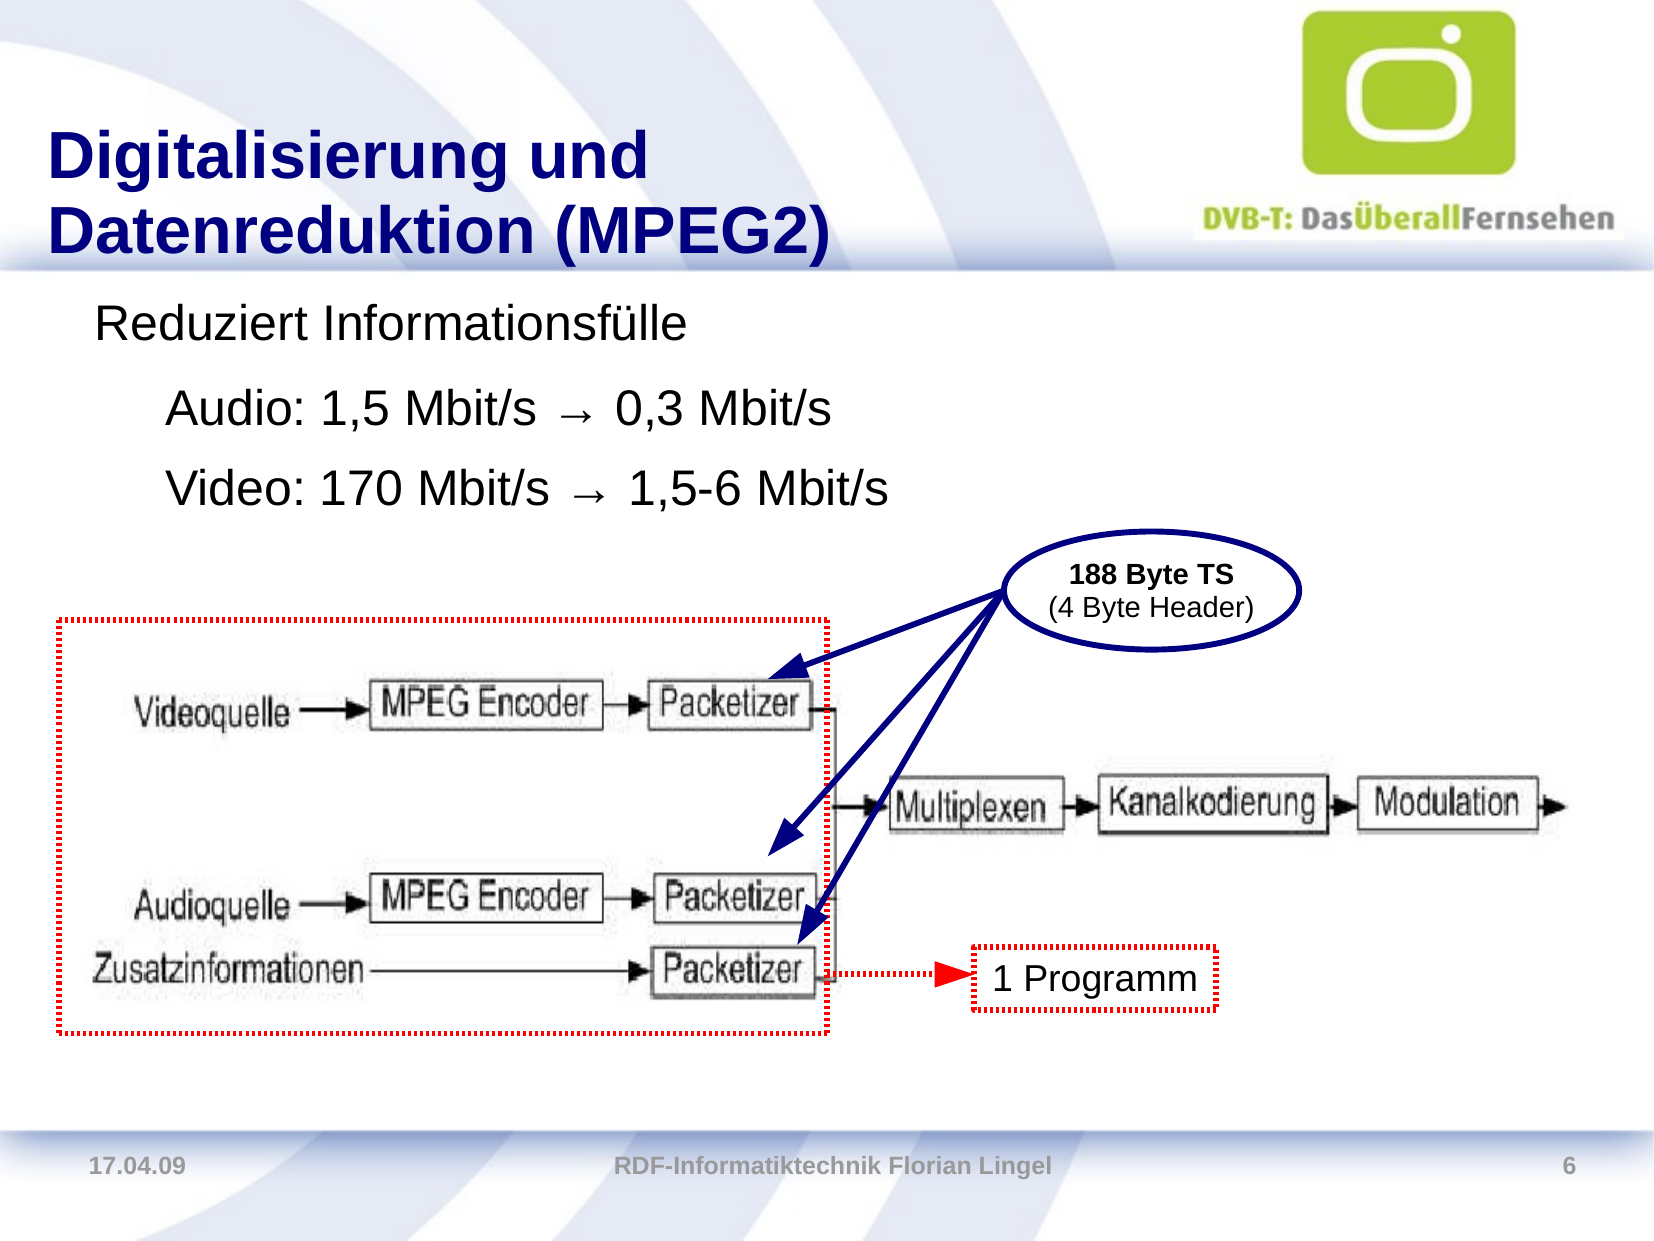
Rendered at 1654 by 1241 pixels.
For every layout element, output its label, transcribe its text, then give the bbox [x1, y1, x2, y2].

text_box 1 Programm [974, 947, 1216, 1010]
text_box 188 Byte TS (4 Byte Header) [1004, 531, 1300, 650]
picture [0, 0, 1654, 1241]
list Reduziert Informationsfülle Audio: 1,5 Mbit/s → 0,3 Mbit/s Video: 170 Mbit/s → 1,5-6 Mbit/s [76, 295, 1595, 516]
title Digitalisierung und Datenreduktion (MPEG2) [47, 118, 1063, 268]
